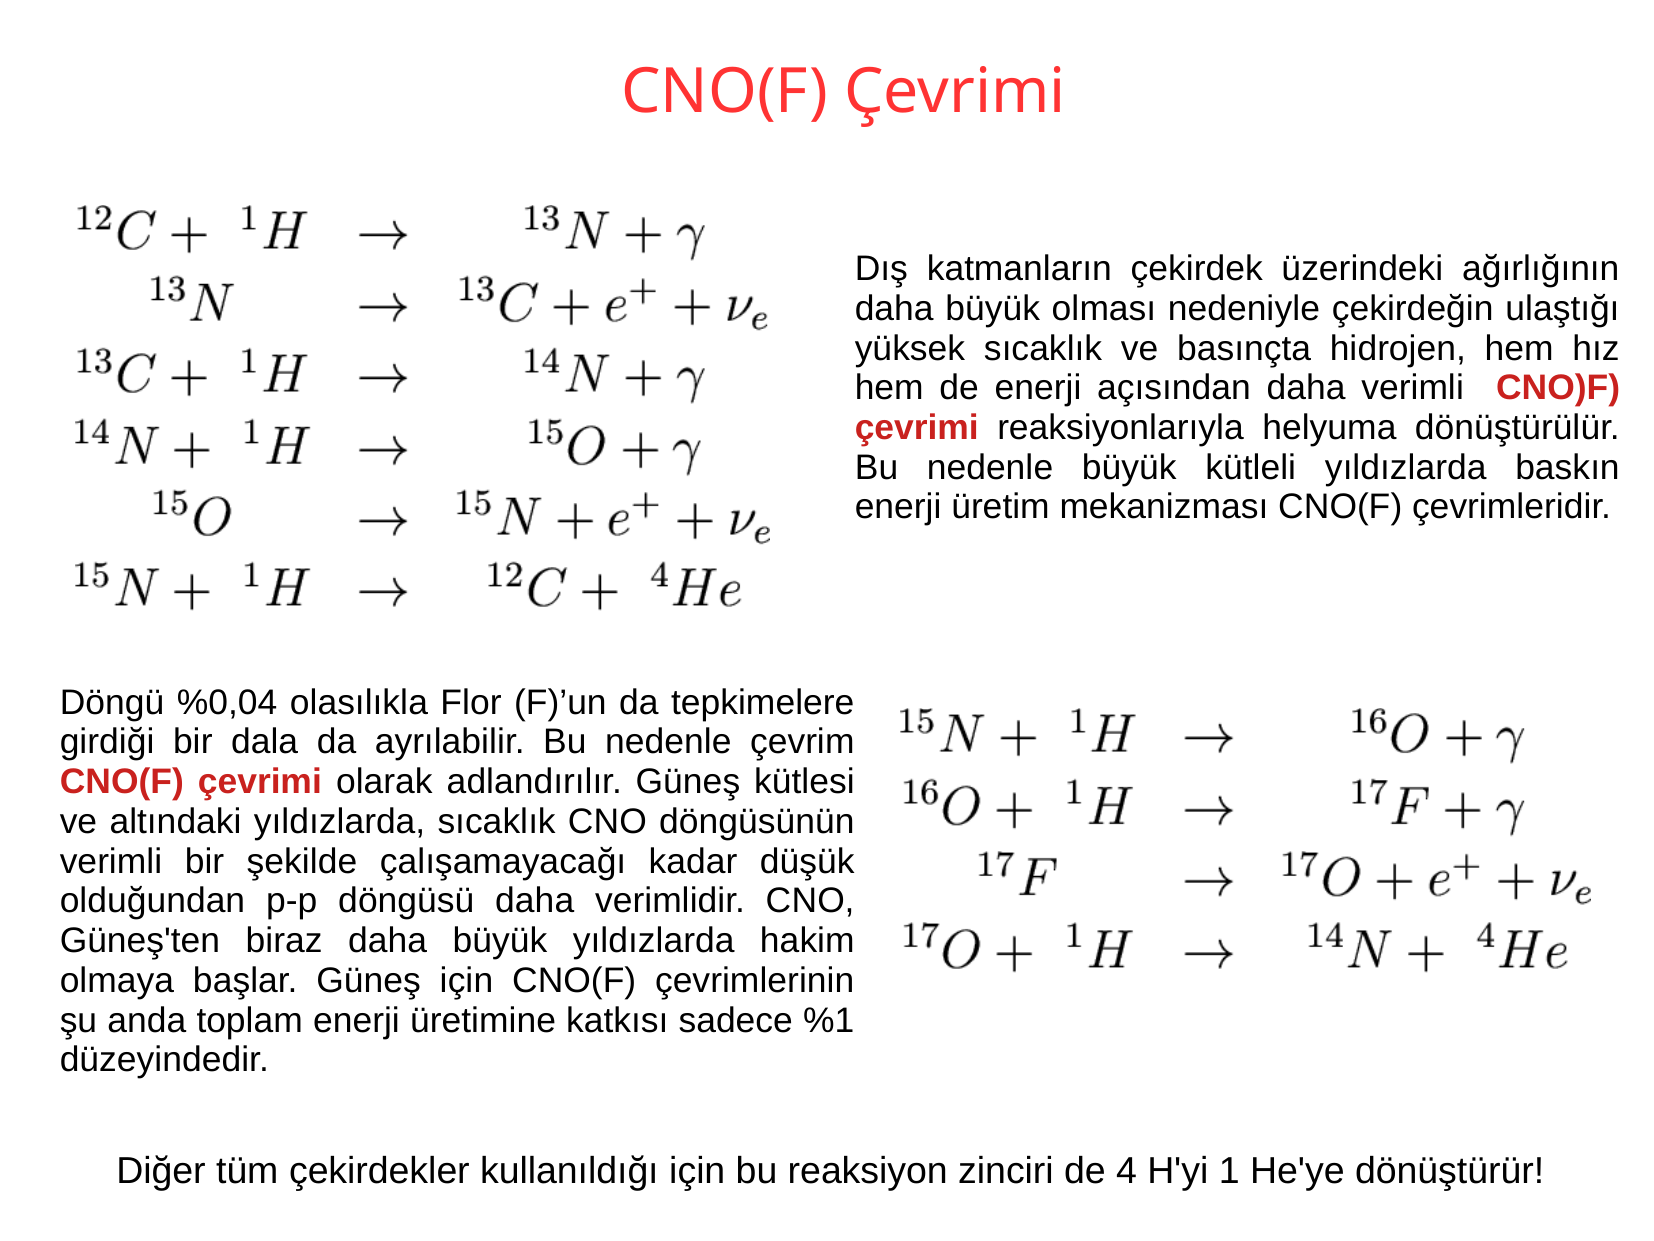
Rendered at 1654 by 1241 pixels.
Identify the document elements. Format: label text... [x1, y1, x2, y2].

text_box Dış katmanların çekirdek üzerindeki ağırlığının daha büyük olması nedeniyle çekirdeğin ulaştığı yüksek sıcaklık ve basınçta hidrojen, hem hız hem de enerji açısından daha verimli CNO)F) çevrimi reaksiyonlarıyla helyuma dönüştürülür. Bu nedenle büyük kütleli yıldızlarda baskın enerji üretim mekanizması CNO(F) çevrimleridir. [840, 240, 1636, 540]
picture [900, 708, 1591, 973]
picture [75, 205, 770, 611]
text_box Döngü %0,04 olasılıkla Flor (F)’un da tepkimelere girdiği bir dala da ayrılabilir. Bu nedenle çevrim CNO(F) çevrimi olarak adlandırılır. Güneş kütlesi ve altındaki yıldızlarda, sıcaklık CNO döngüsünün verimli bir şekilde çalışamayacağı kadar düşük olduğundan p-p döngüsü daha verimlidir. CNO, Güneş'ten biraz daha büyük yıldızlarda hakim olmaya başlar. Güneş için CNO(F) çevrimlerinin şu anda toplam enerji üretimine katkısı sadece %1 düzeyindedir. [45, 674, 871, 1091]
text_box Diğer tüm çekirdekler kullanıldığı için bu reaksiyon zinciri de 4 H'yi 1 He'ye dönüştürür! [20, 1142, 1641, 1215]
title CNO(F) Çevrimi [82, 20, 1571, 154]
